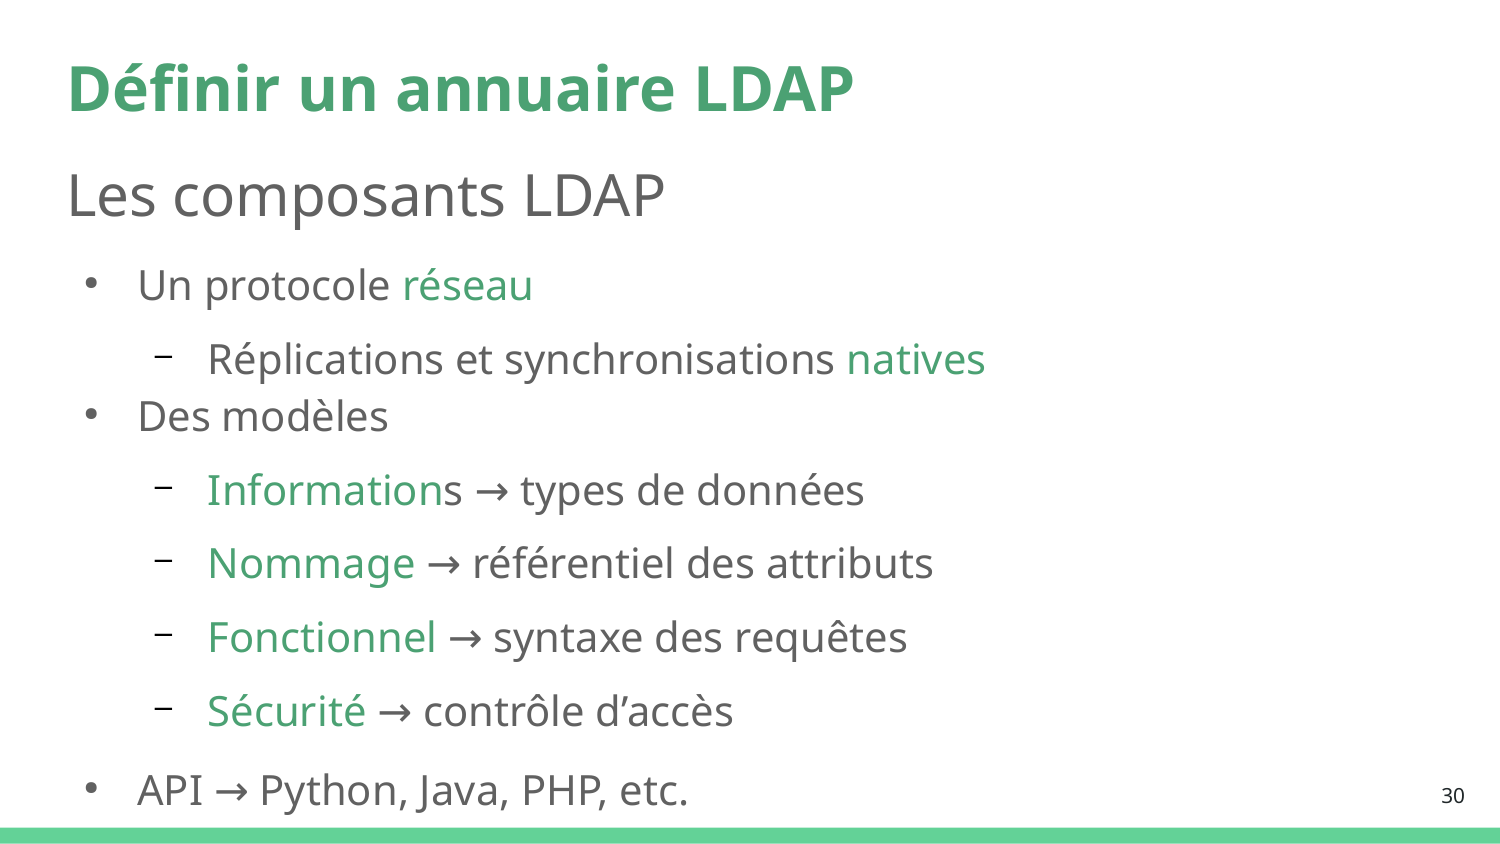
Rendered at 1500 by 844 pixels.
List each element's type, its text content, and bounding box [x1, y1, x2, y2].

slide_number <numéro> [1389, 764, 1480, 830]
title Définir un annuaire LDAP [51, 23, 1449, 117]
list Les composants LDAP Un protocole réseau Réplications et synchronisations natives Des modèles Informations → types de données Nommage → référentiel des attributs Fonctionnel → syntaxe des requêtes Sécurité → contrôle d’accès API → Python, Java, PHP, etc. [51, 132, 1418, 830]
